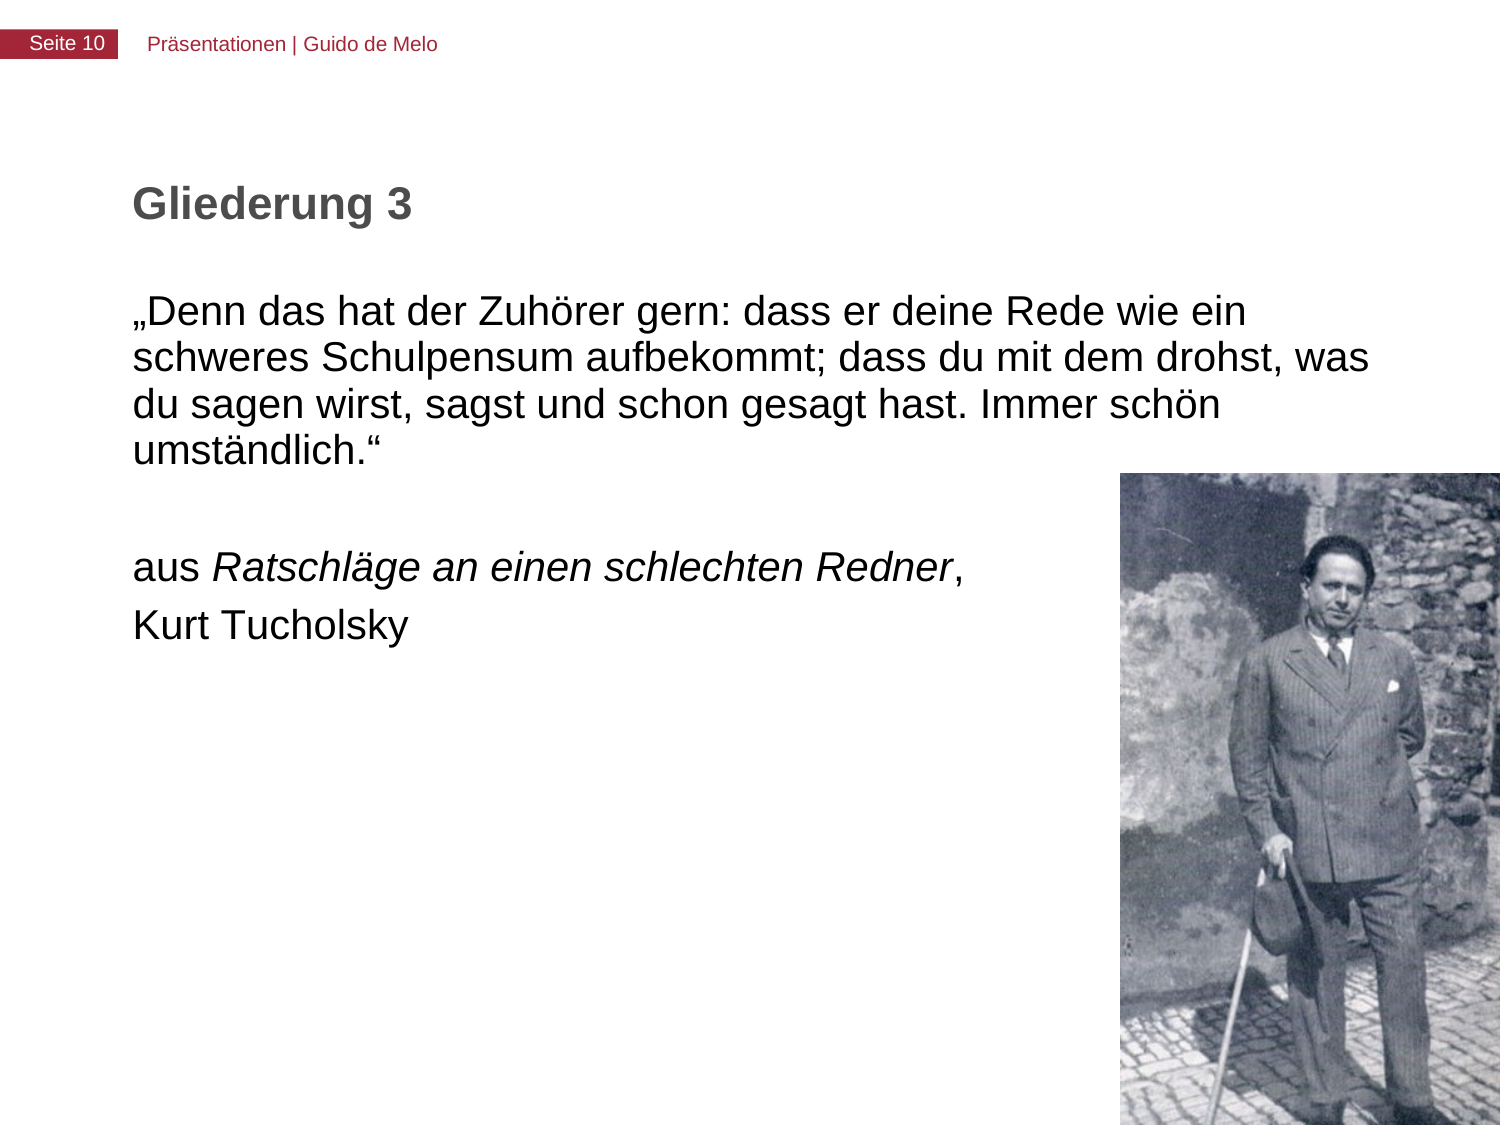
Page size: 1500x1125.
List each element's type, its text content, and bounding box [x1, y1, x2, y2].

title Gliederung 3 [132, 149, 1413, 258]
list „Denn das hat der Zuhörer gern: dass er deine Rede wie ein schweres Schulpensum aufbekommt; dass du mit dem drohst, was du sagen wirst, sagst und schon gesagt hast. Immer schön umständlich.“ aus Ratschläge an einen schlechten Redner, Kurt Tucholsky [132, 287, 1371, 888]
picture [1120, 473, 1500, 1125]
